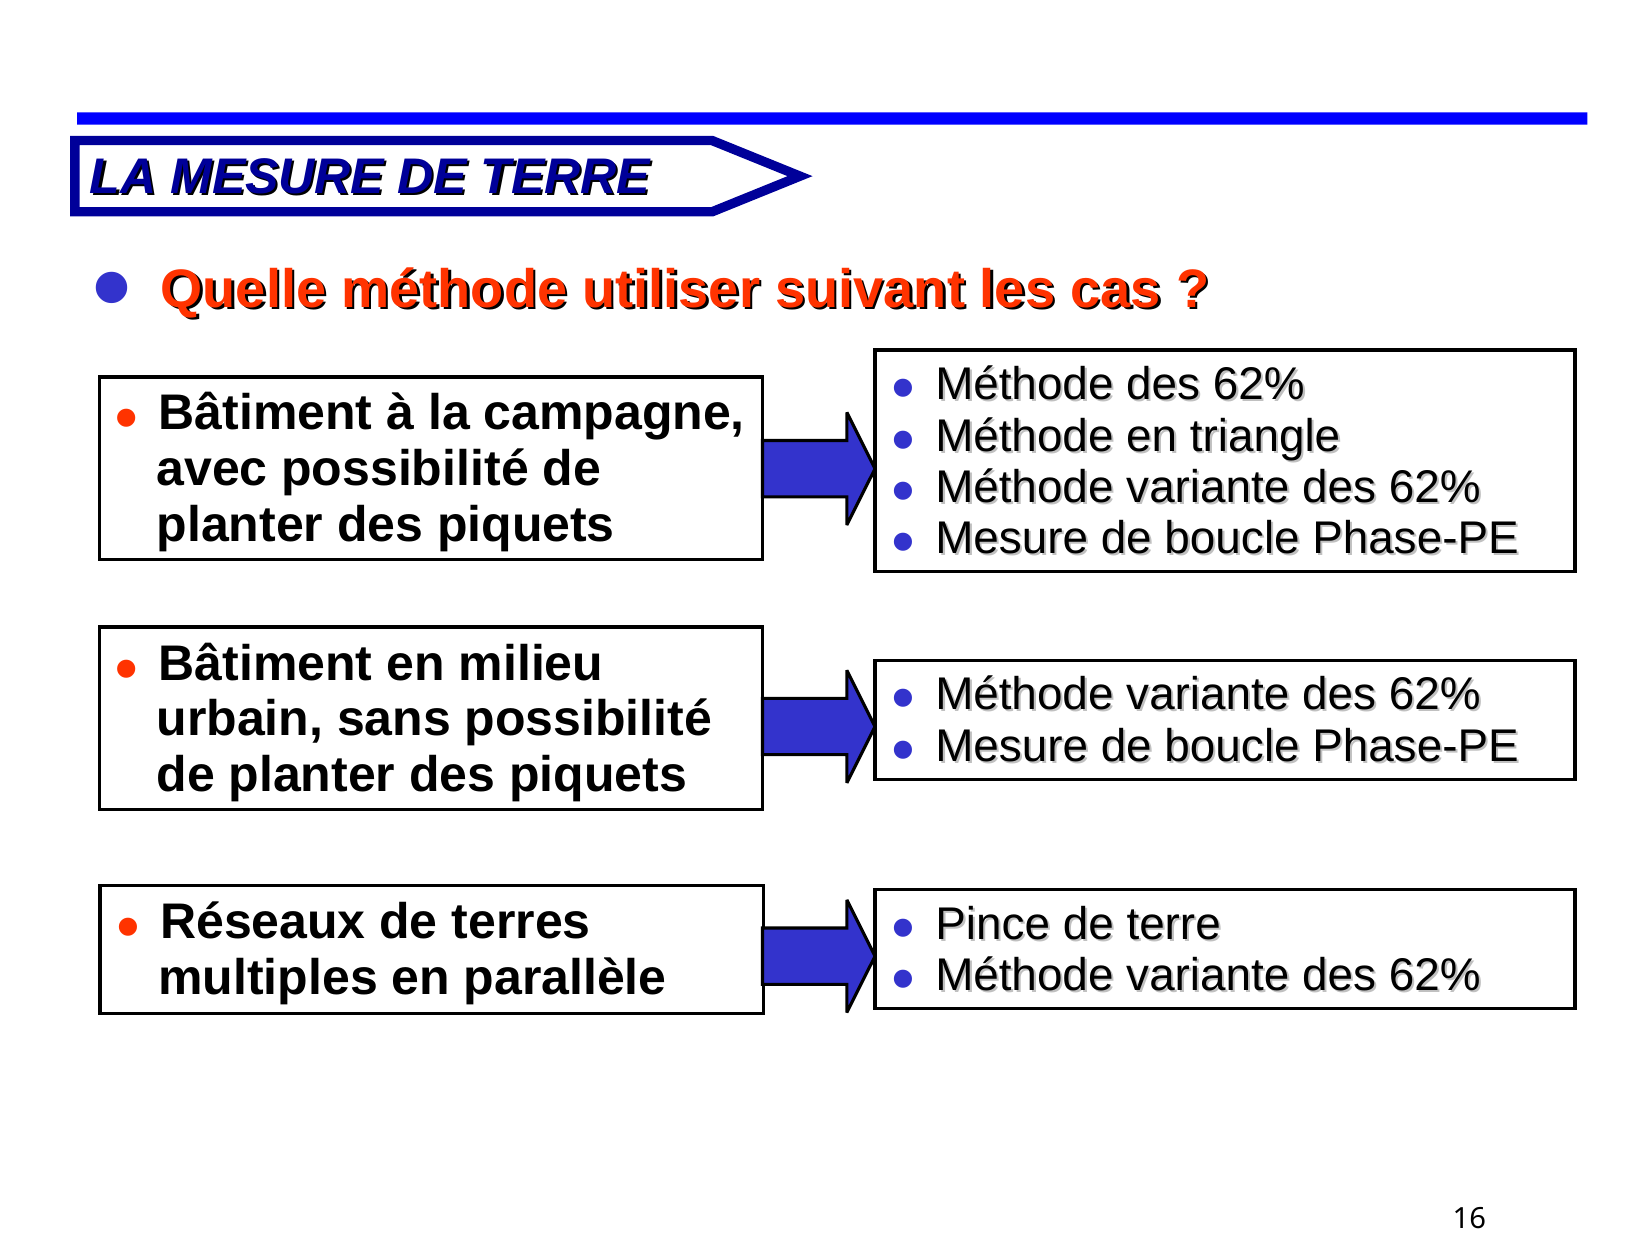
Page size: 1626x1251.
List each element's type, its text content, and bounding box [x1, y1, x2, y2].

text_box  Bâtiment en milieu urbain, sans possibilité de planter des piquets [99, 627, 763, 810]
text_box [762, 899, 876, 1013]
text_box  Pince de terre  Méthode variante des 62% [874, 889, 1576, 1009]
text_box  Réseaux de terres multiples en parallèle [99, 885, 764, 1014]
text_box [762, 412, 876, 526]
text_box  Bâtiment à la campagne, avec possibilité de planter des piquets [99, 377, 763, 560]
text_box [762, 670, 876, 783]
text_box  Quelle méthode utiliser suivant les cas ? [75, 249, 1235, 328]
text_box  Méthode des 62%  Méthode en triangle  Méthode variante des 62%  Mesure de boucle Phase-PE [874, 349, 1576, 572]
text_box  Méthode variante des 62%  Mesure de boucle Phase-PE [874, 660, 1576, 780]
text_box LA MESURE DE TERRE [74, 140, 801, 212]
